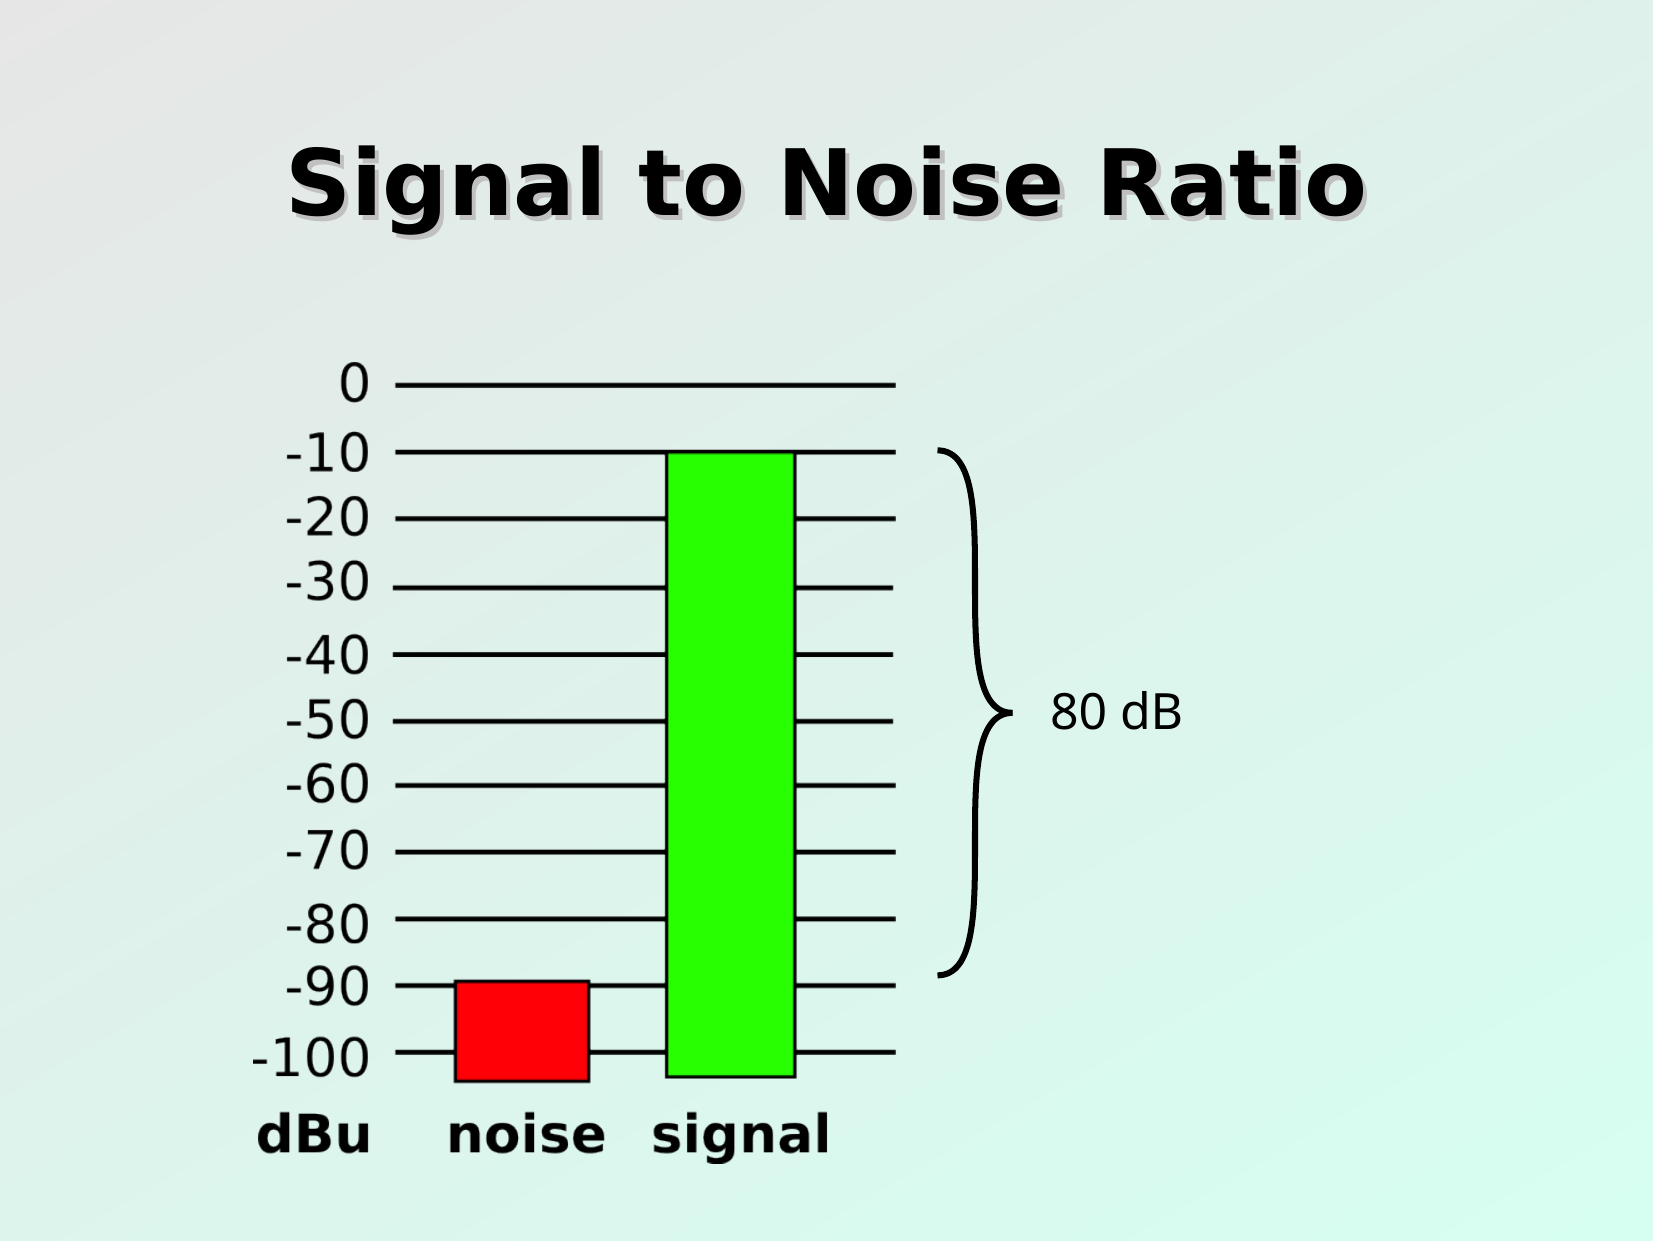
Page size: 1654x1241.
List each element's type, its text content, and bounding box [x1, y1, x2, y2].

text_box 80 dB [1050, 675, 1206, 746]
picture [253, 362, 1393, 1164]
title Signal to Noise Ratio [121, 120, 1533, 248]
